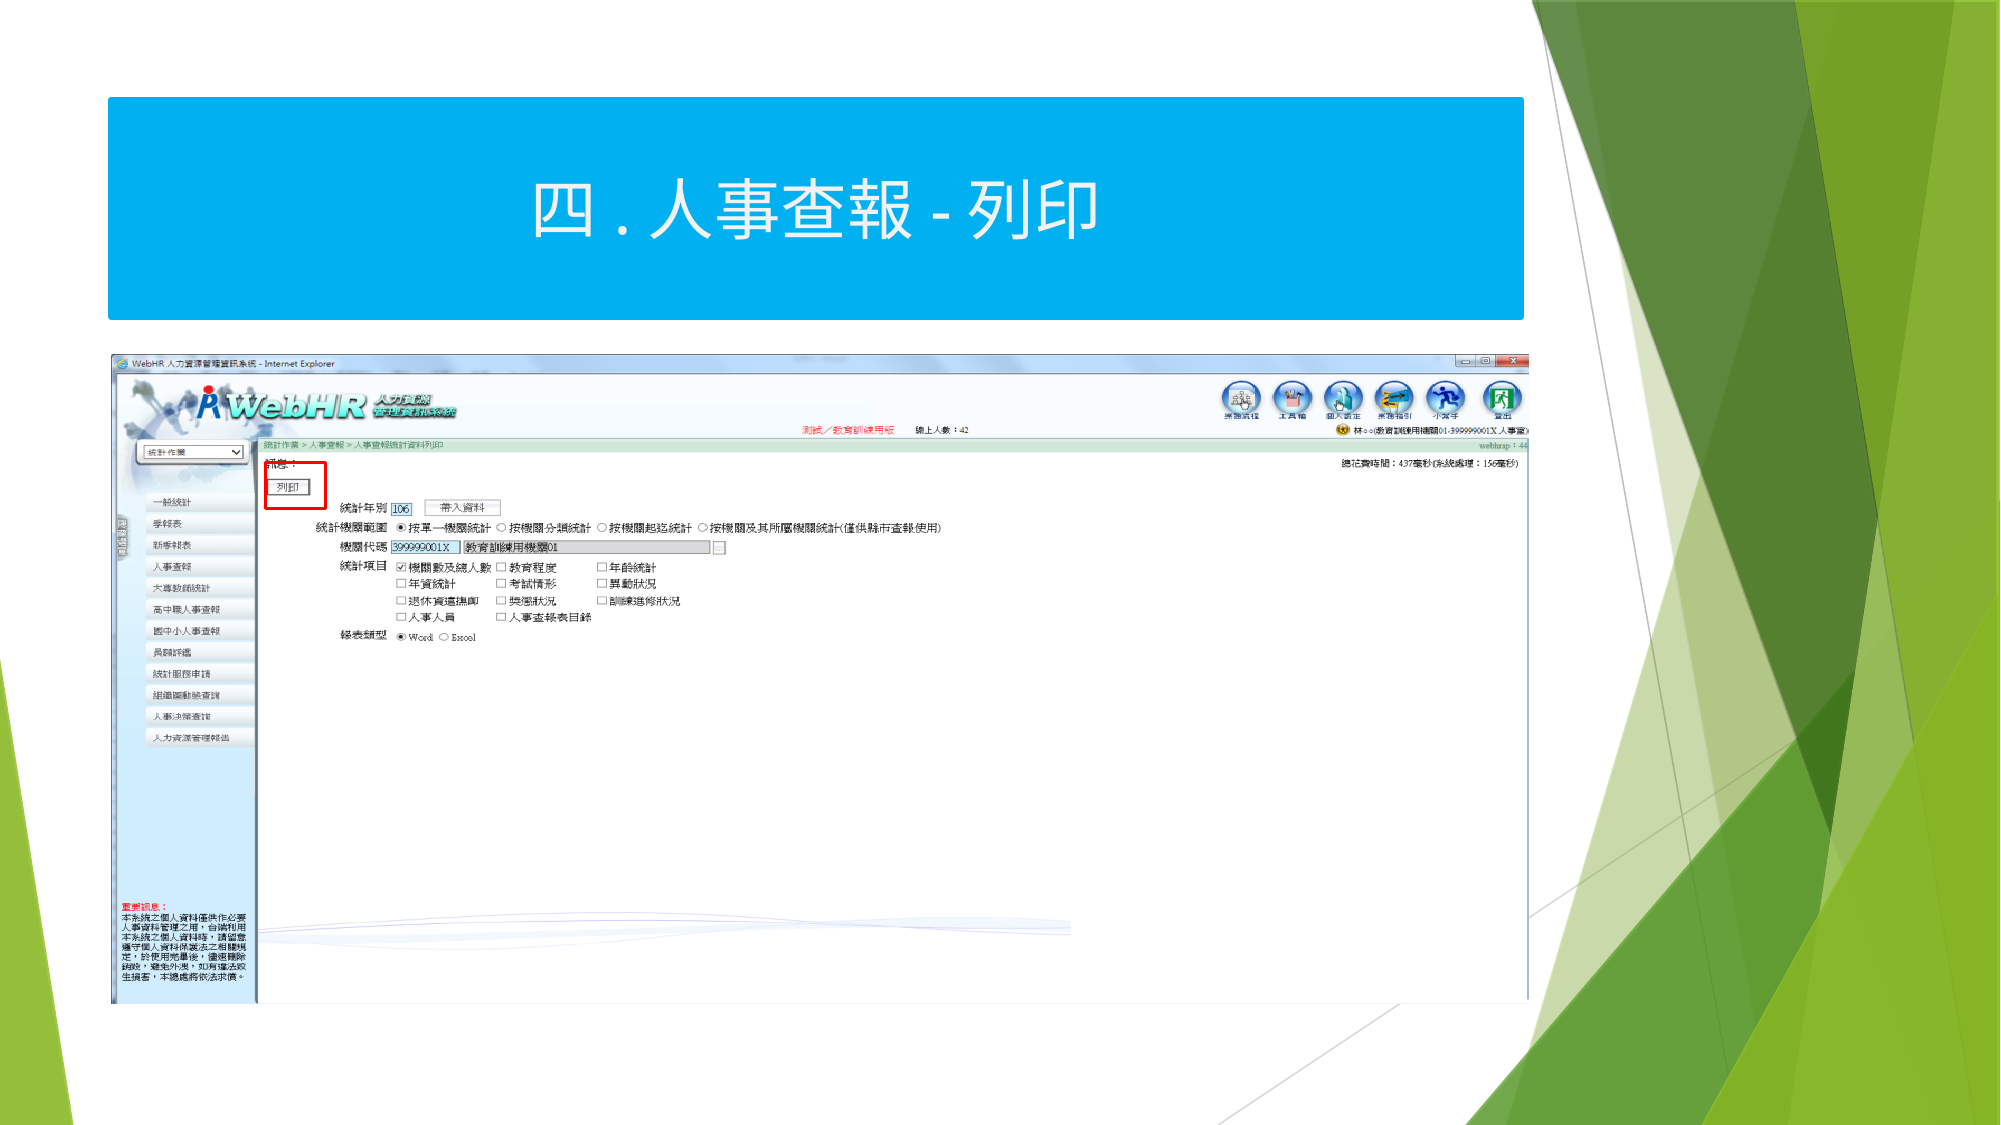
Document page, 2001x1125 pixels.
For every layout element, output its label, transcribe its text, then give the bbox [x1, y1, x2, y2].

title 四.人事查報-列印 [111, 99, 1522, 317]
picture [111, 354, 1529, 1004]
